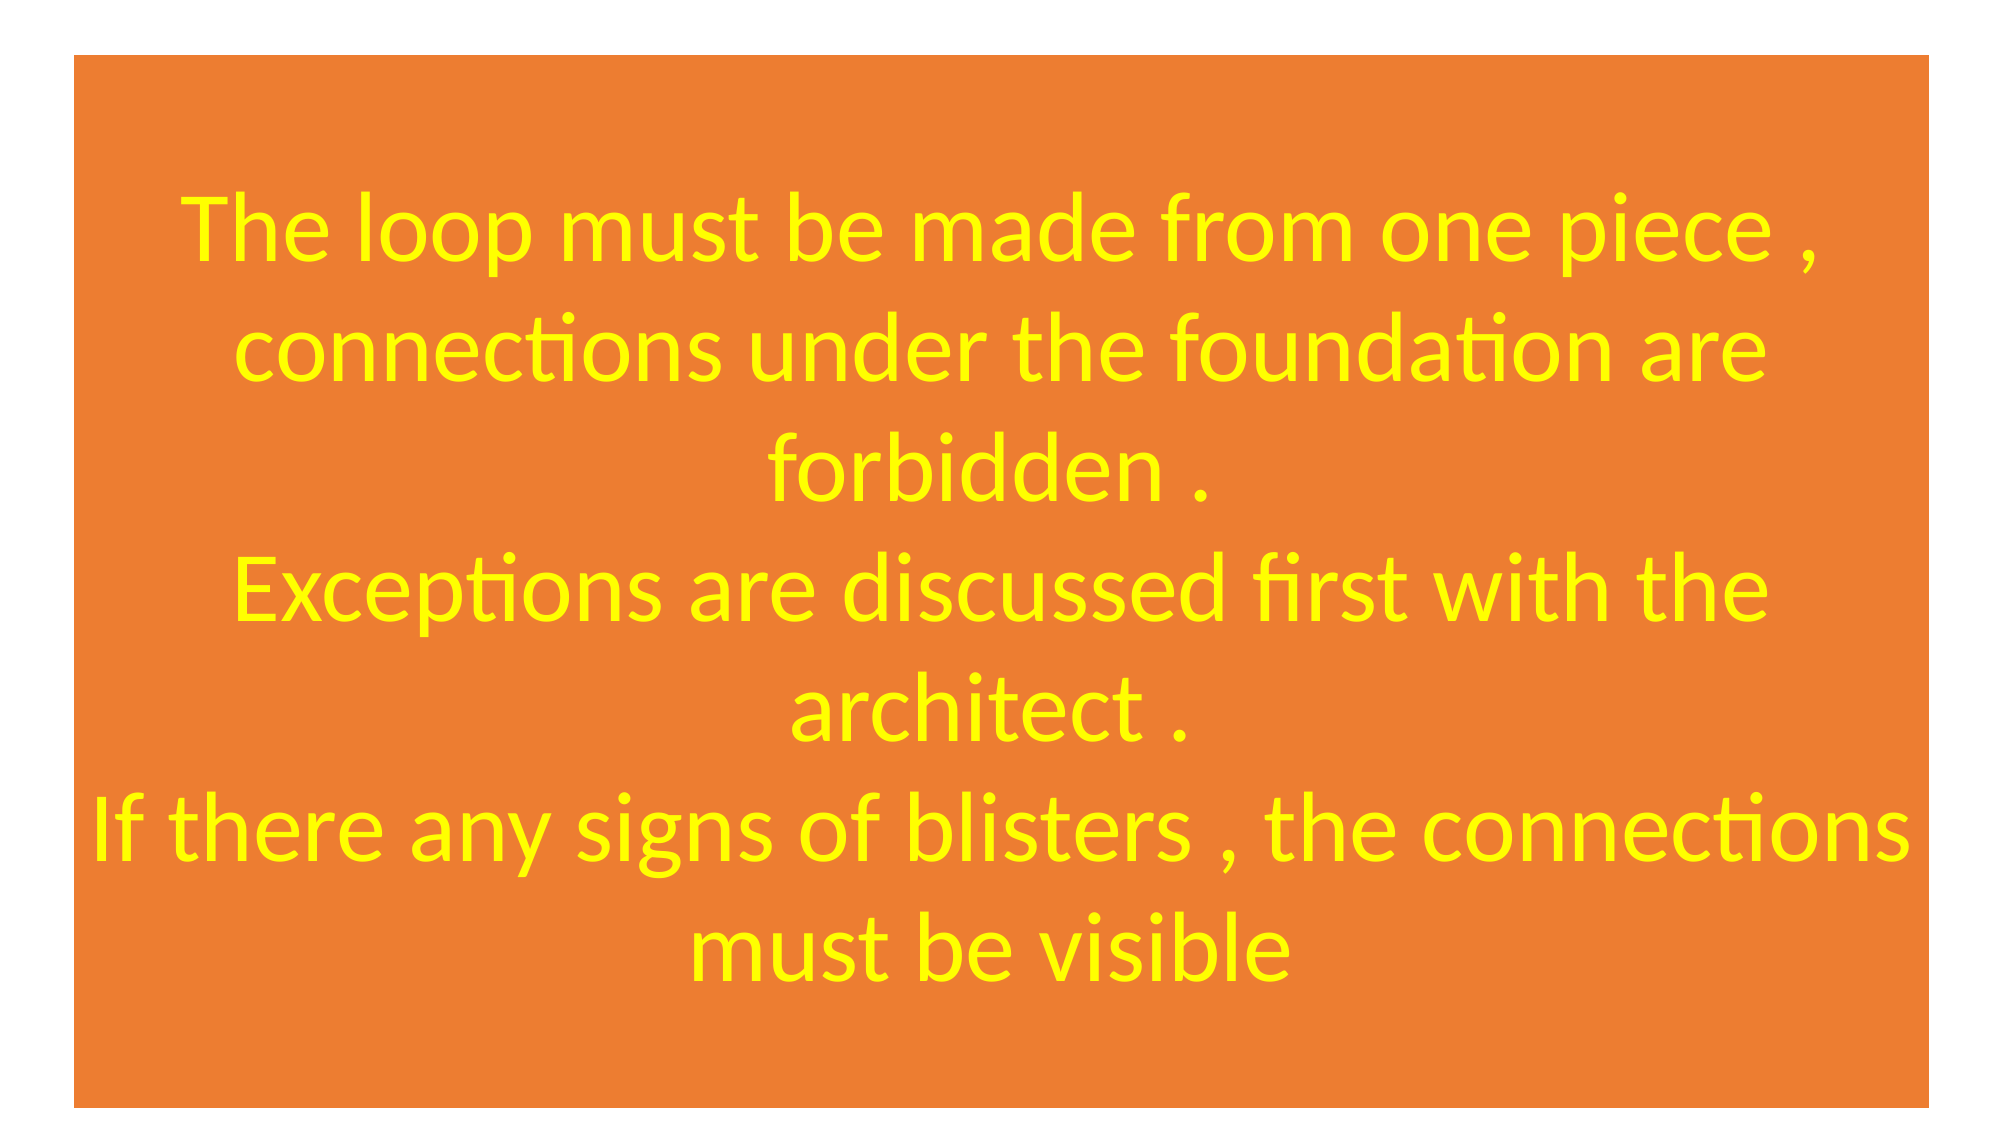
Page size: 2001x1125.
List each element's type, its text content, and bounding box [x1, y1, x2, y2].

text_box The loop must be made from one piece , connections under the foundation are forbidden . Exceptions are discussed first with the architect . If there any signs of blisters , the connections must be visible [73, 54, 1931, 1110]
